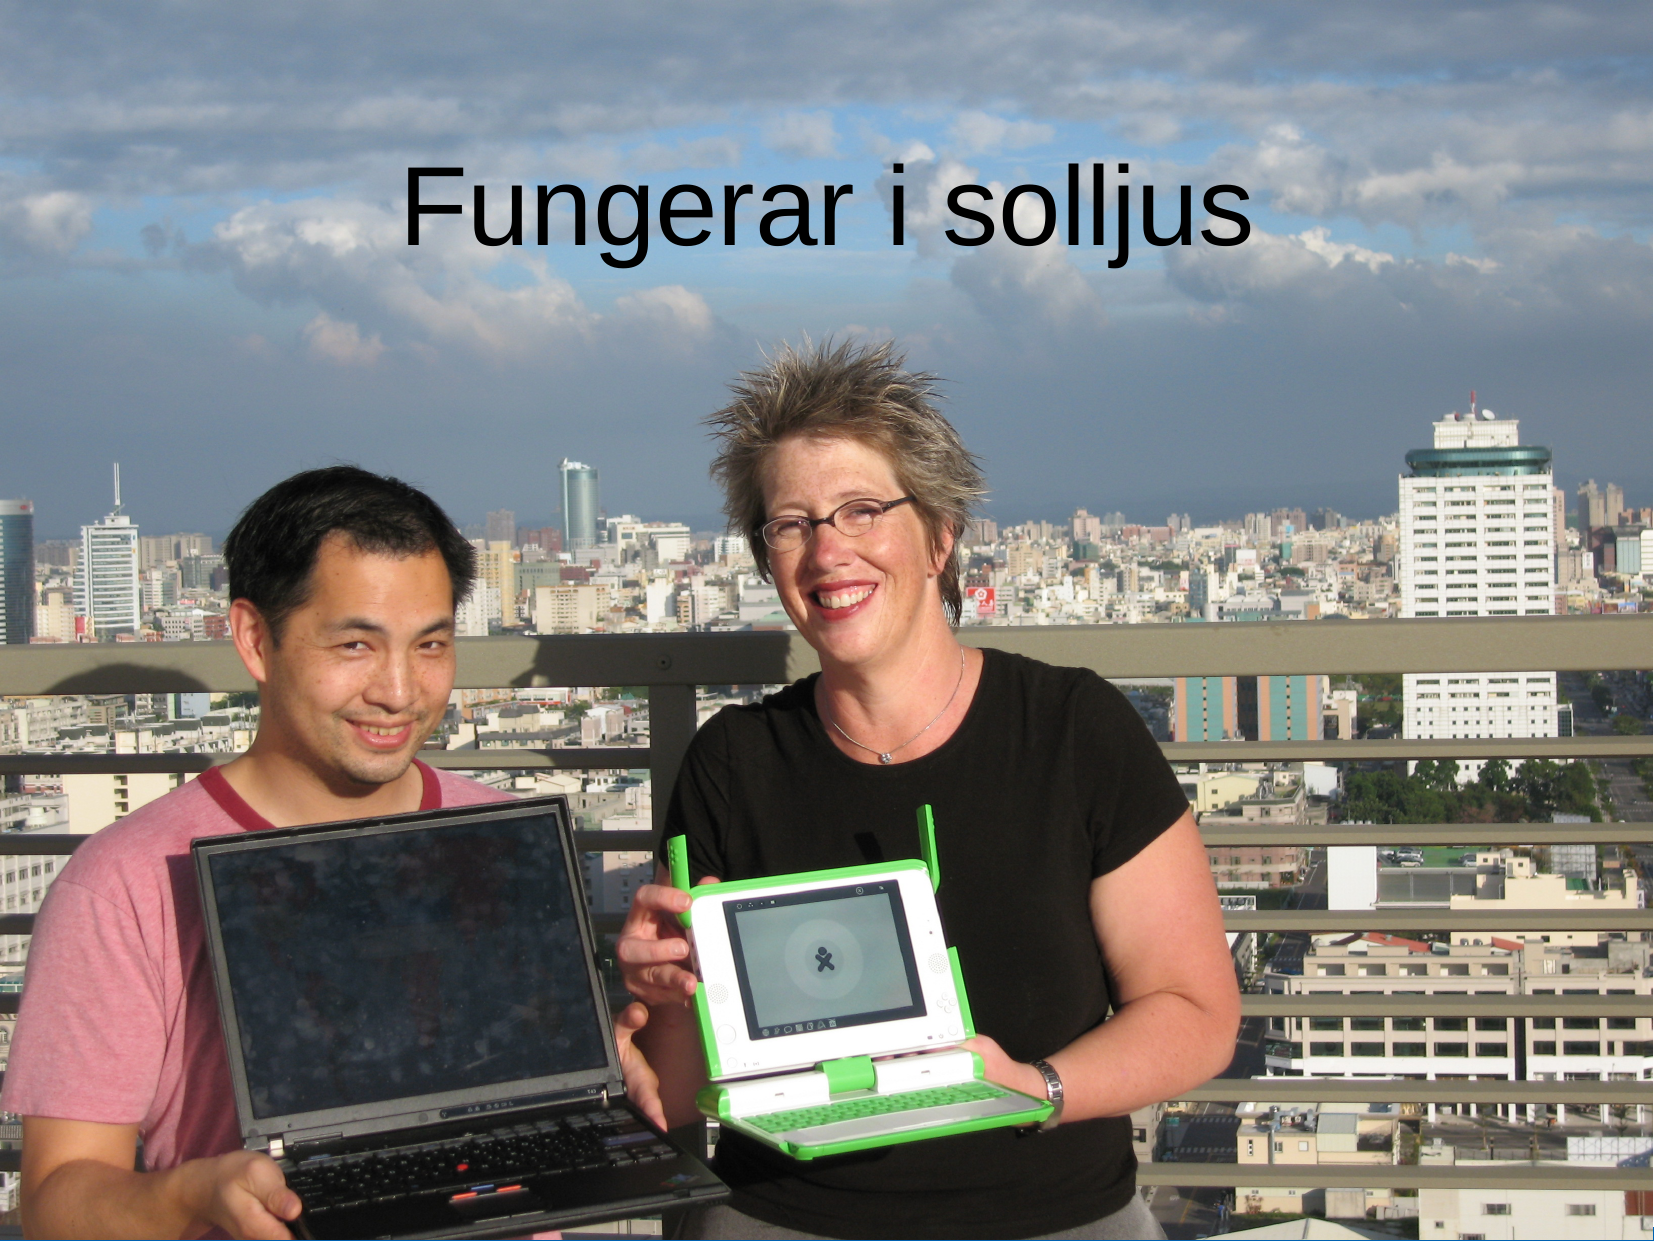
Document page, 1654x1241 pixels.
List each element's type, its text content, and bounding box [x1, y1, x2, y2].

title Fungerar i solljus [121, 102, 1534, 310]
picture [0, 0, 1653, 1240]
